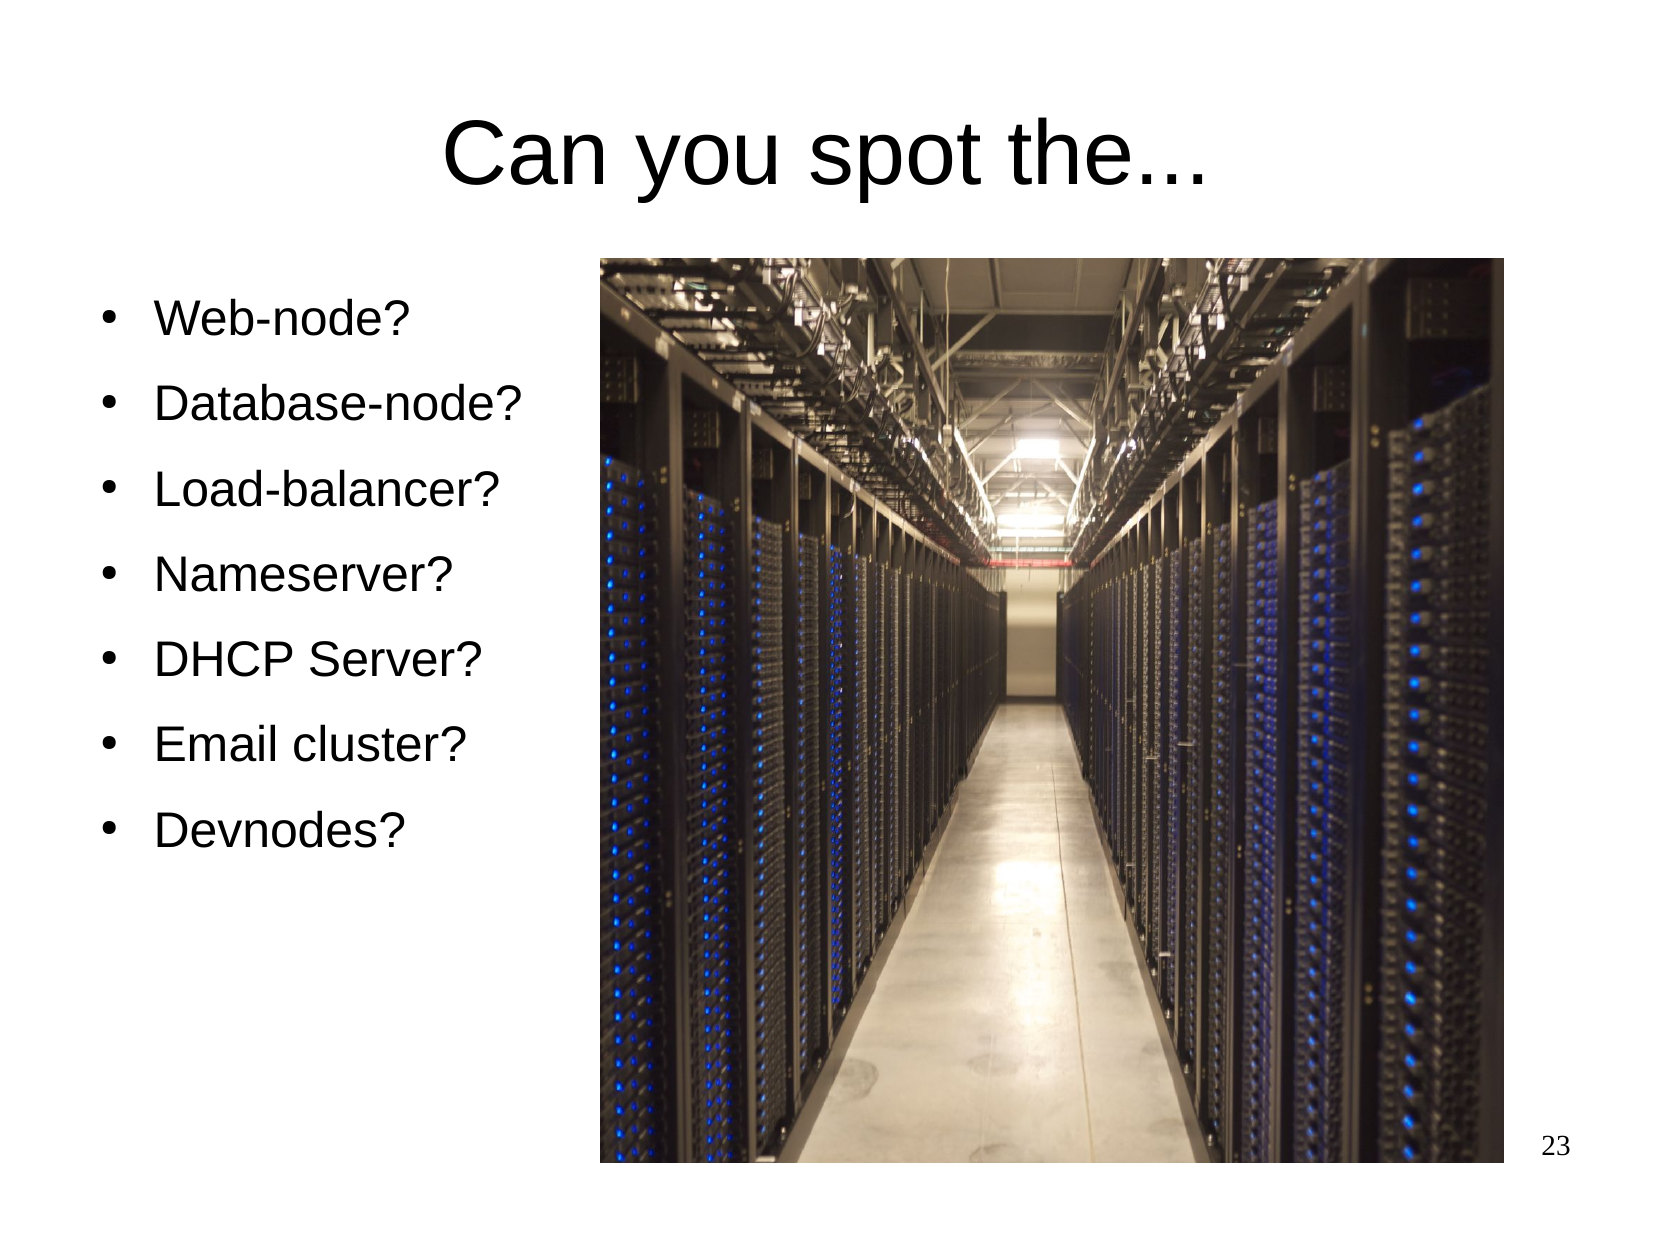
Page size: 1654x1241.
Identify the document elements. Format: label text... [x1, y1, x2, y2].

title Can you spot the... [82, 49, 1571, 257]
picture [600, 258, 1504, 1163]
list Web-node? Database-node? Load-balancer? Nameserver? DHCP Server? Email cluster? Devnodes? [82, 290, 600, 1109]
